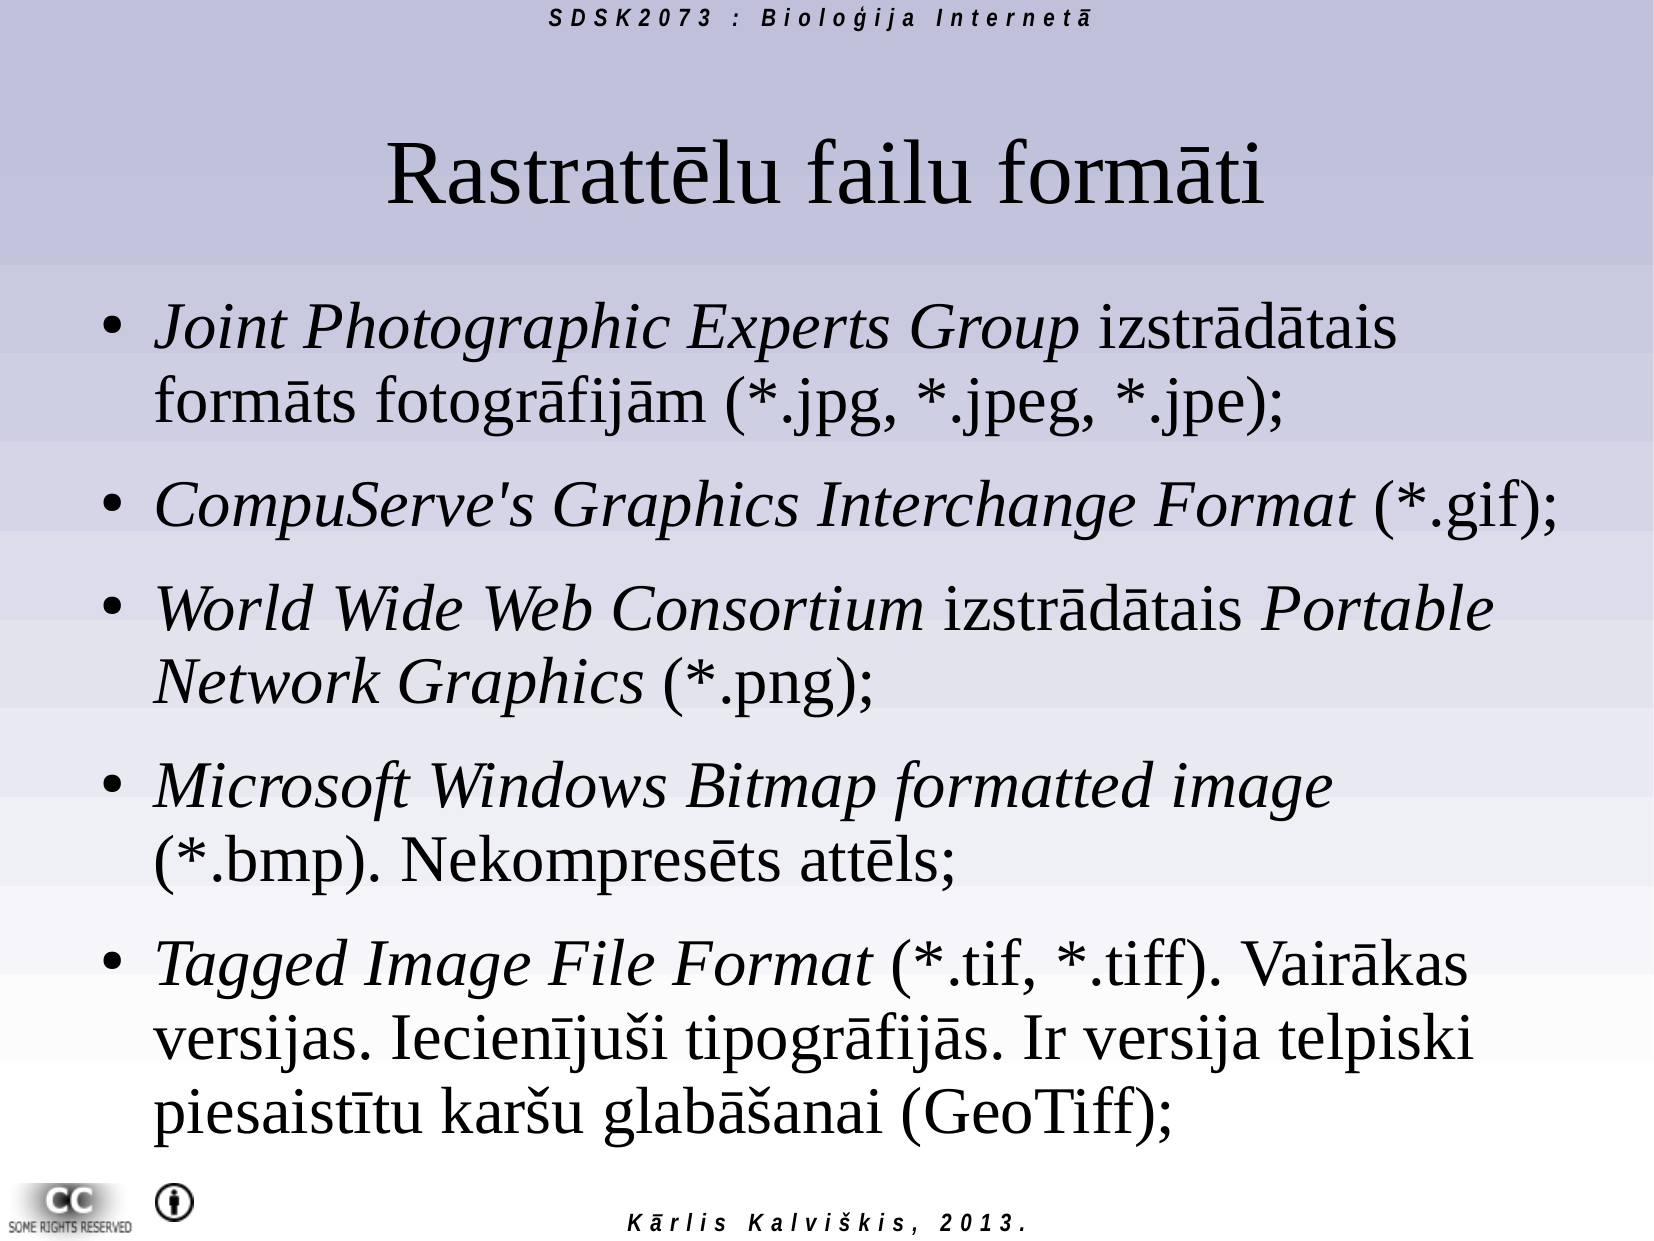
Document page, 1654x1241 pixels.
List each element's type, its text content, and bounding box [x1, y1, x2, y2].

picture [0, 0, 1654, 1241]
title Rastrattēlu failu formāti [29, 49, 1625, 296]
list Joint Photographic Experts Group izstrādātais formāts fotogrāfijām (*.jpg, *.jpeg, *.jpe); CompuServe's Graphics Interchange Format (*.gif); World Wide Web Consortium izstrādātais Portable Network Graphics (*.png); Microsoft Windows Bitmap formatted image (*.bmp). Nekompresēts attēls; Tagged Image File Format (*.tif, *.tiff). Vairākas versijas. Iecienījuši tipogrāfijās. Ir versija telpiski piesaistītu karšu glabāšanai (GeoTiff); [82, 289, 1571, 1148]
